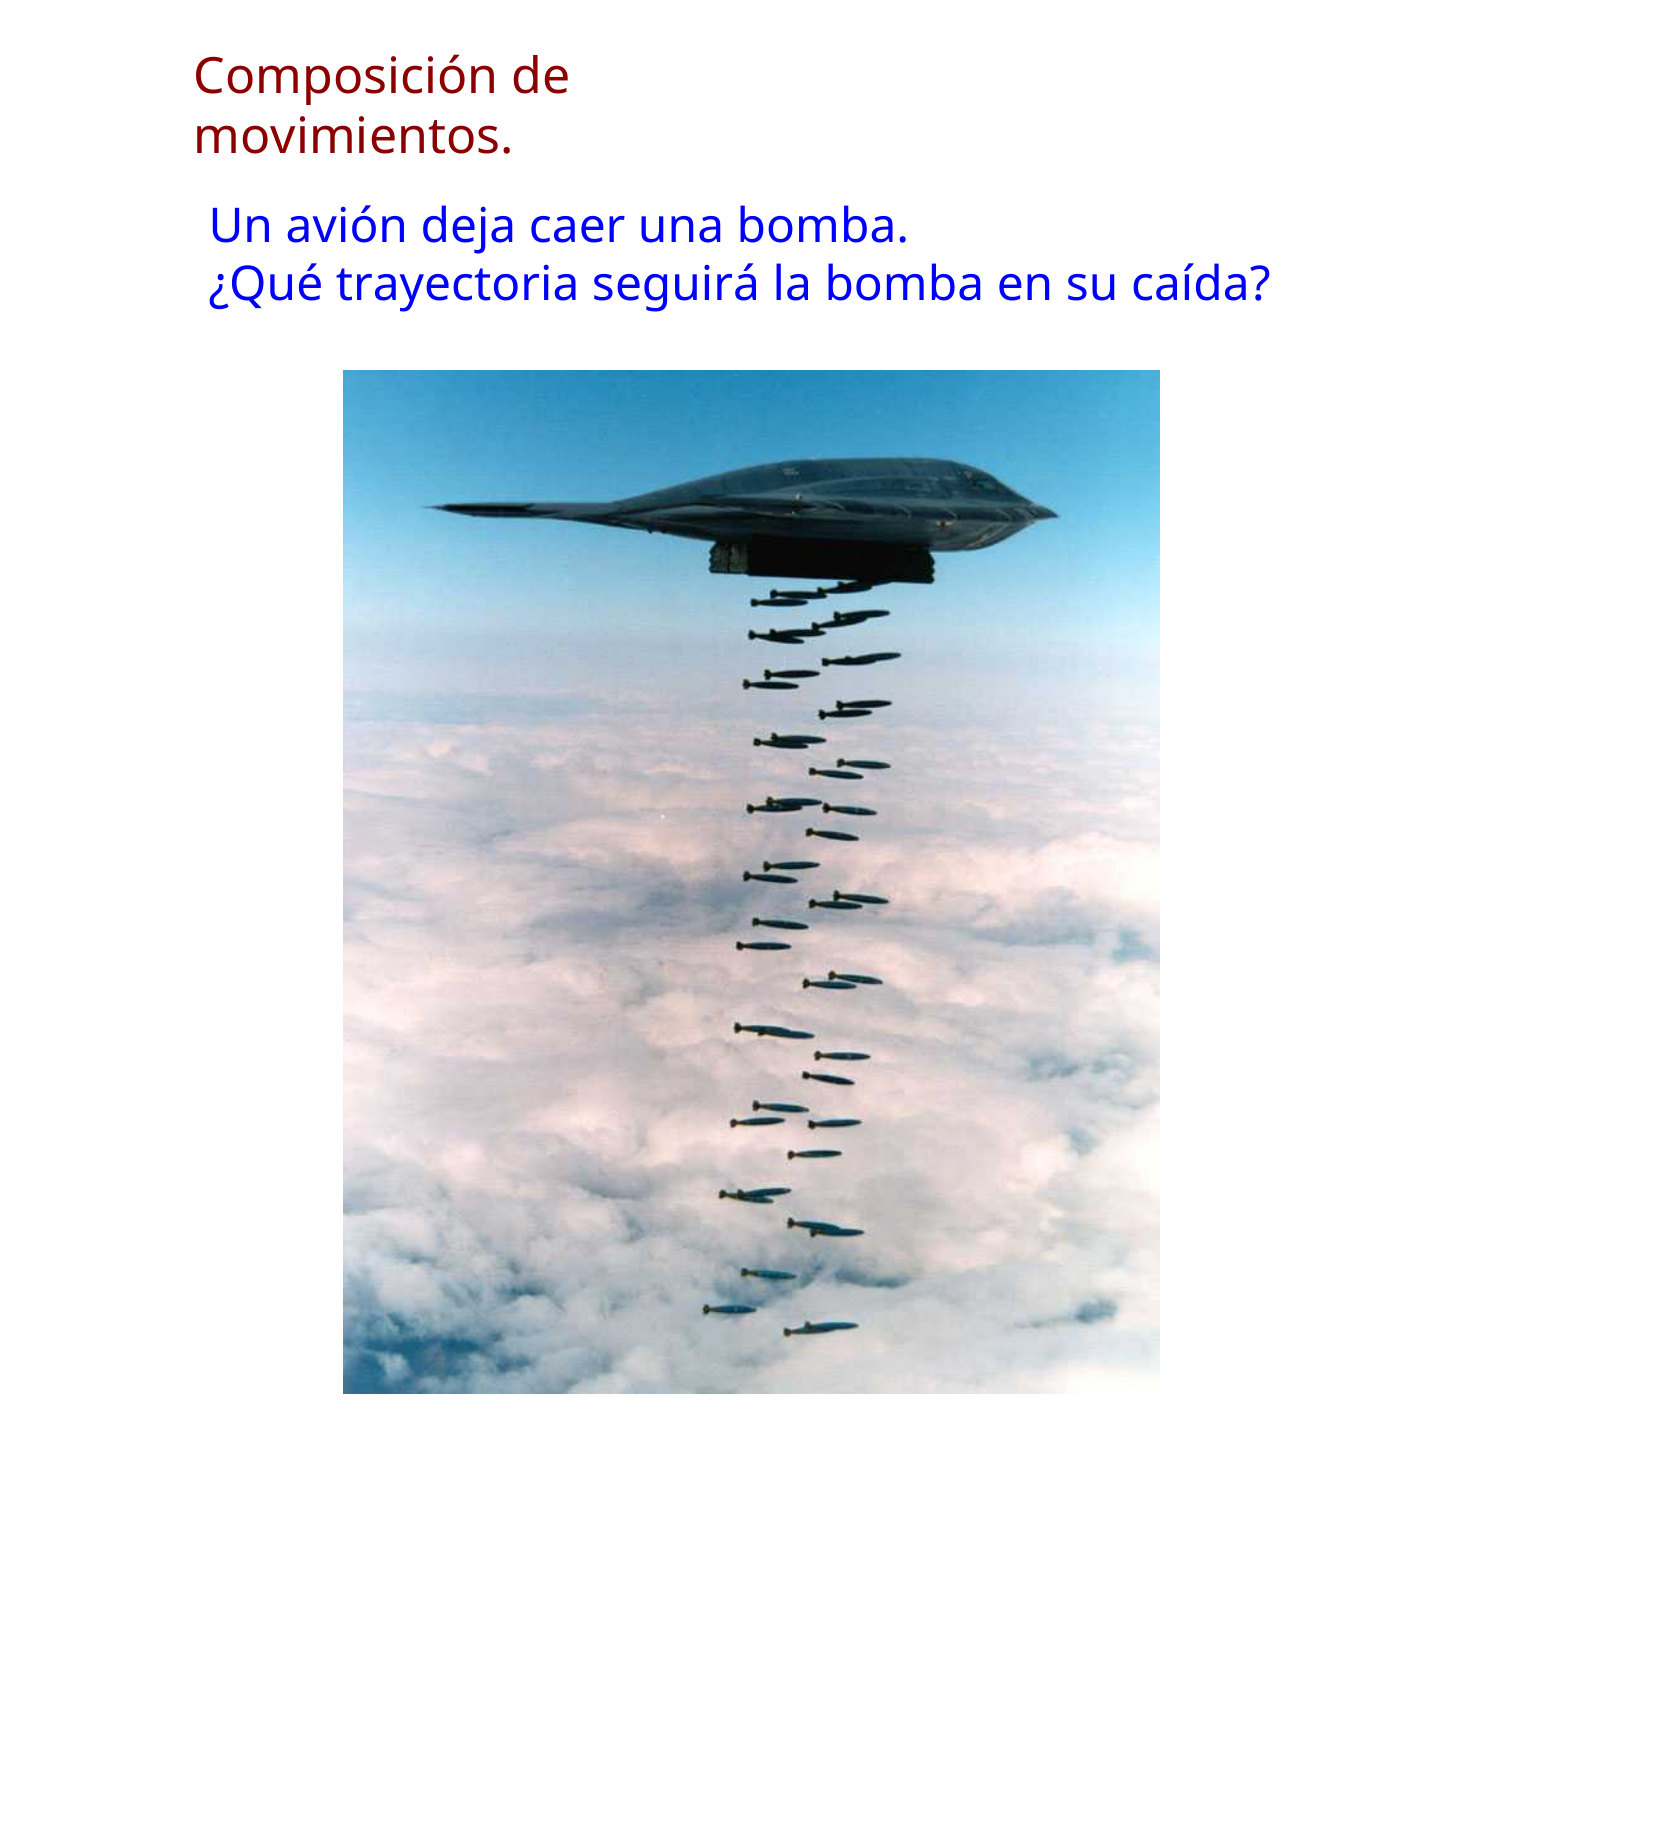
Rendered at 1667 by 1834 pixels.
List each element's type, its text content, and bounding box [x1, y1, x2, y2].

text_box Composición de movimientos. [179, 35, 917, 171]
picture [343, 370, 1160, 1394]
text_box Un avión deja caer una bomba. ¿Qué trayectoria seguirá la bomba en su caída? [193, 187, 1373, 318]
